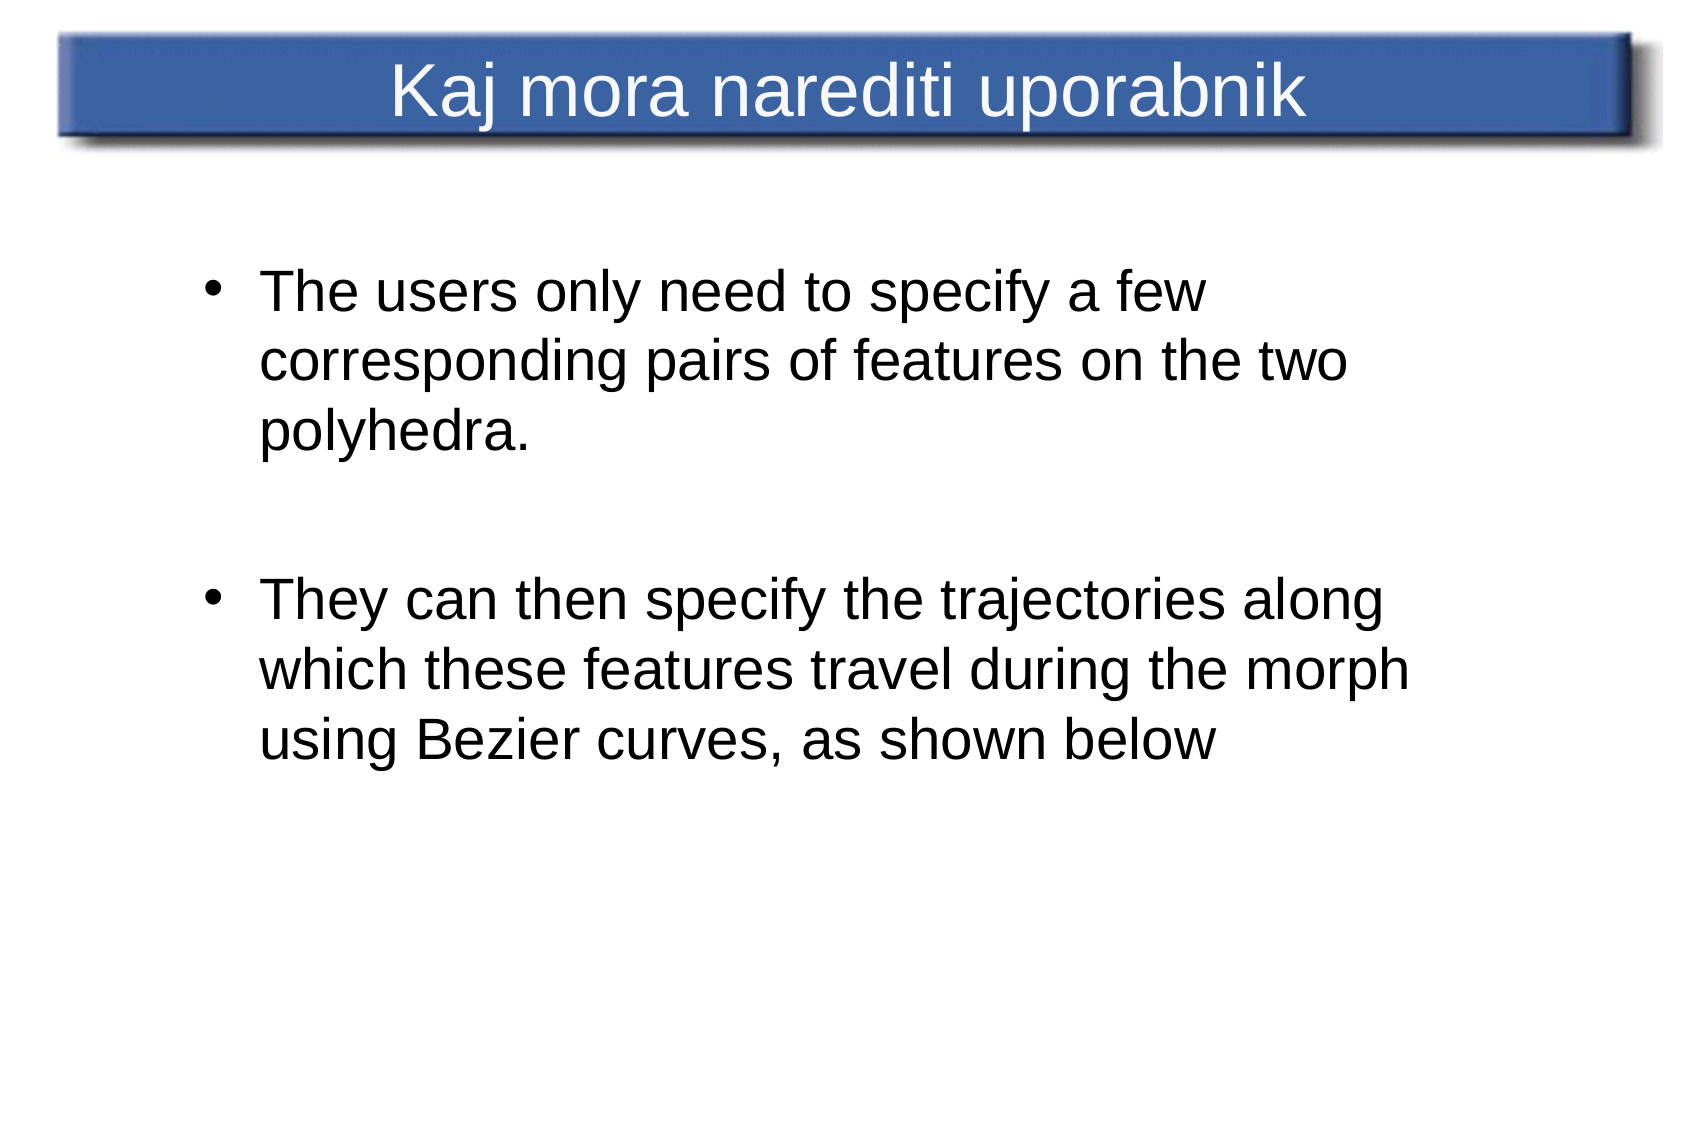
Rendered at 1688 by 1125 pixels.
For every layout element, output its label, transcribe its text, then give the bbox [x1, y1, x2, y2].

title Kaj mora narediti uporabnik [188, 23, 1509, 149]
picture [56, 29, 1663, 156]
list The users only need to specify a few corresponding pairs of features on the two polyhedra. They can then specify the trajectories along which these features travel during the morph using Bezier curves, as shown below [188, 245, 1500, 1013]
